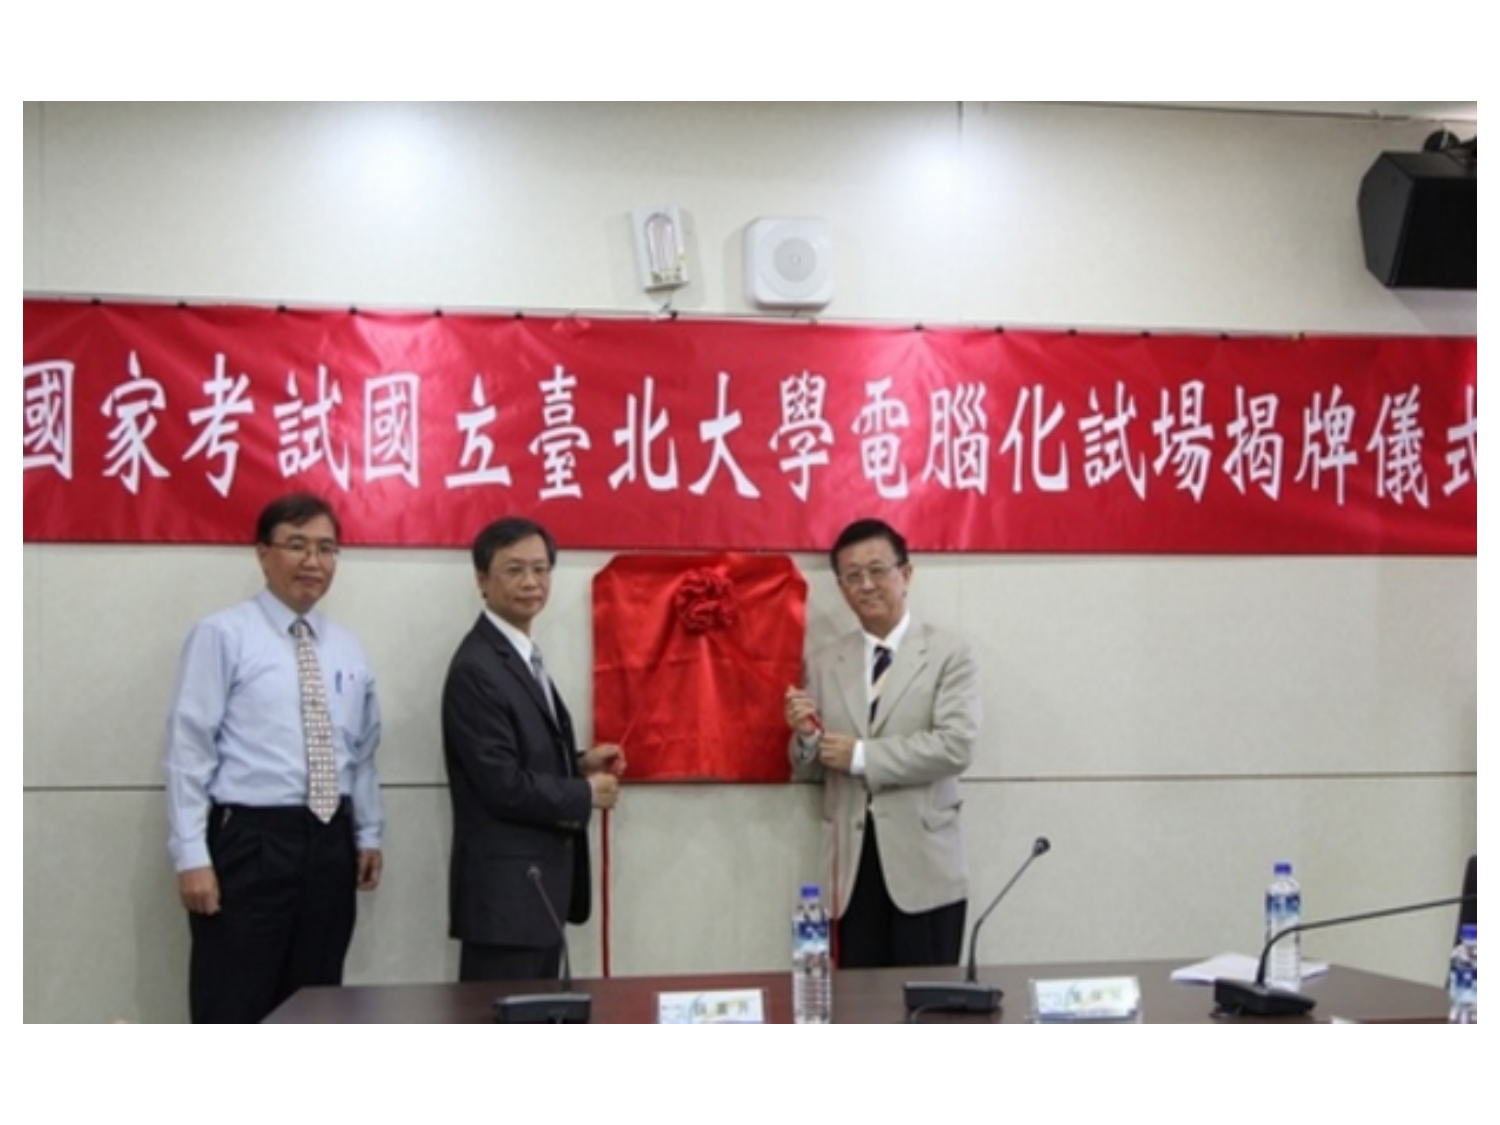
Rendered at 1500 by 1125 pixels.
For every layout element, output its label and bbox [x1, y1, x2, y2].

picture [23, 101, 1477, 1024]
